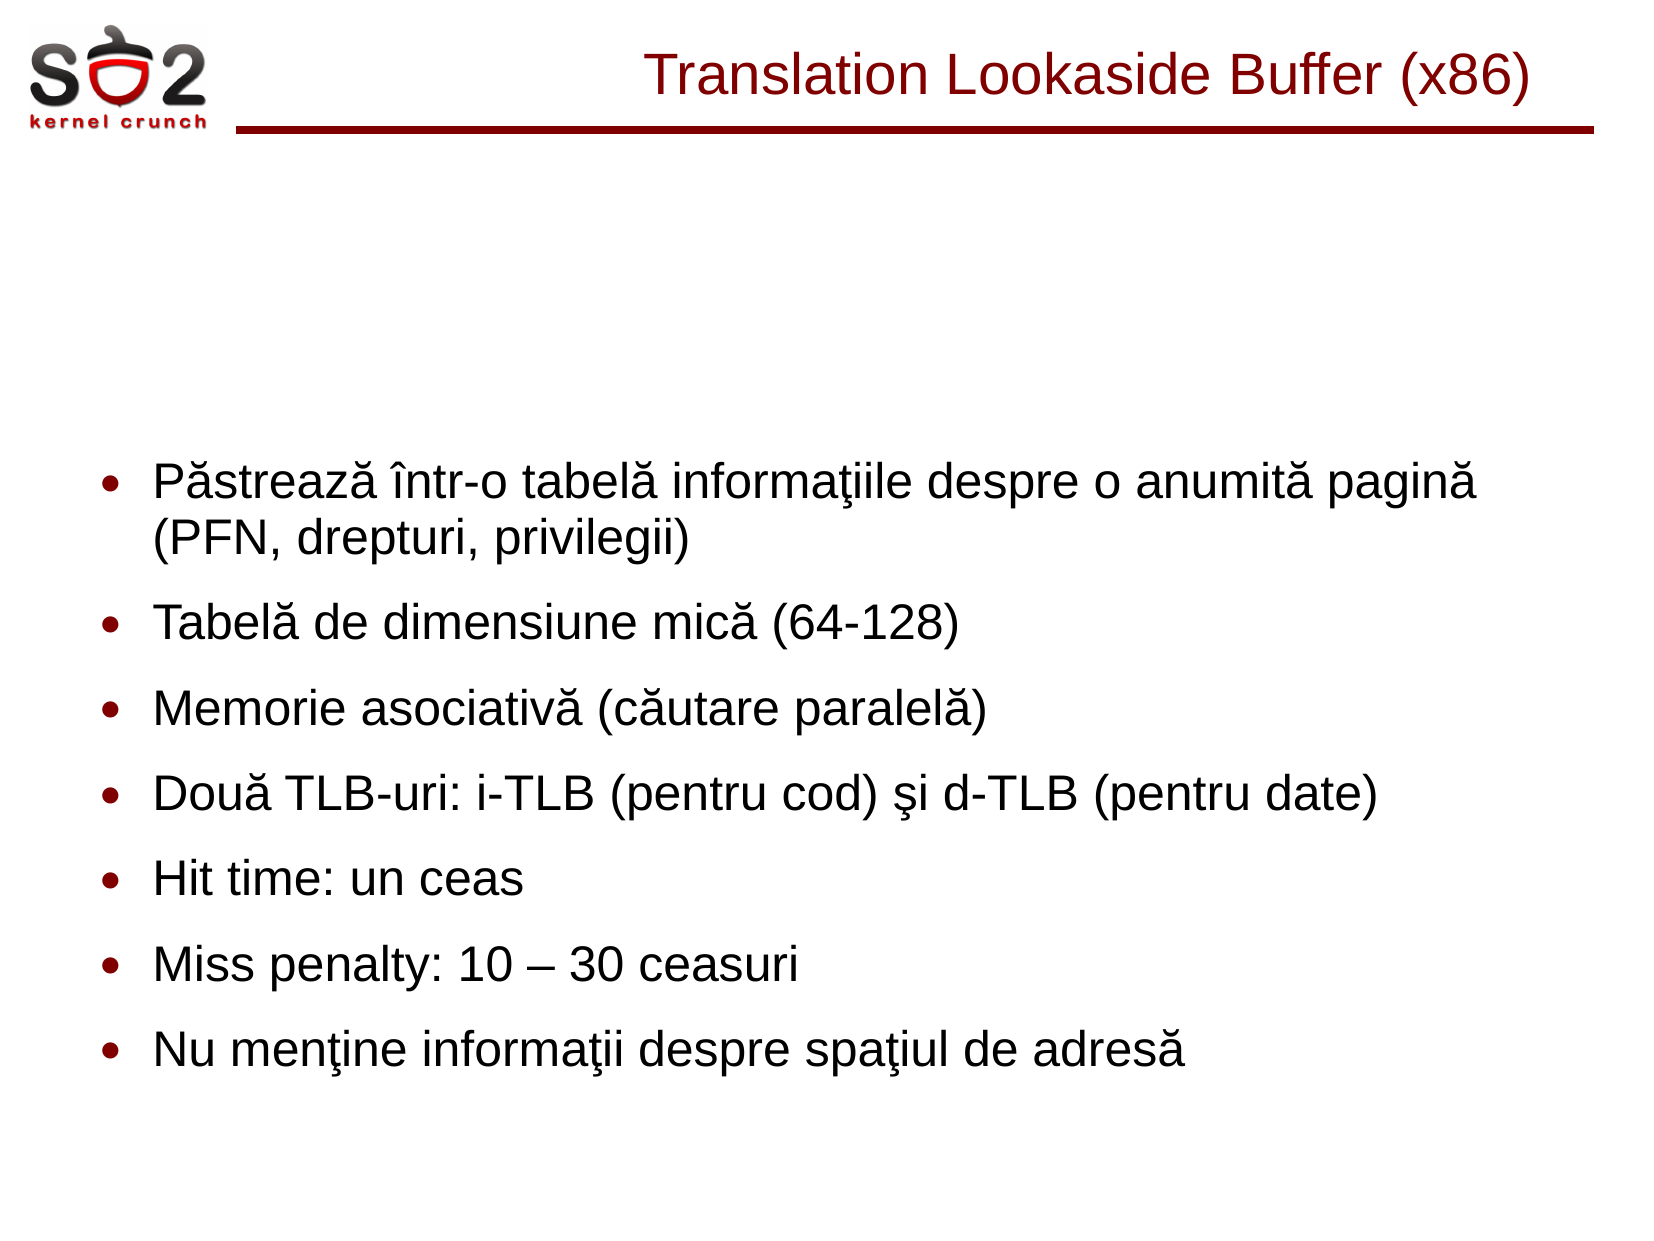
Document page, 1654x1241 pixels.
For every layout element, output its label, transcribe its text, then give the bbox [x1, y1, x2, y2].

title Translation Lookaside Buffer (x86) [121, 0, 1534, 148]
list Păstrează într-o tabelă informaţiile despre o anumită pagină (PFN, drepturi, privilegii) Tabelă de dimensiune mică (64-128) Memorie asociativă (căutare paralelă) Două TLB-uri: i-TLB (pentru cod) şi d-TLB (pentru date) Hit time: un ceas Miss penalty: 10 – 30 ceasuri Nu menţine informaţii despre spaţiul de adresă [81, 372, 1590, 1159]
picture [29, 23, 121, 130]
